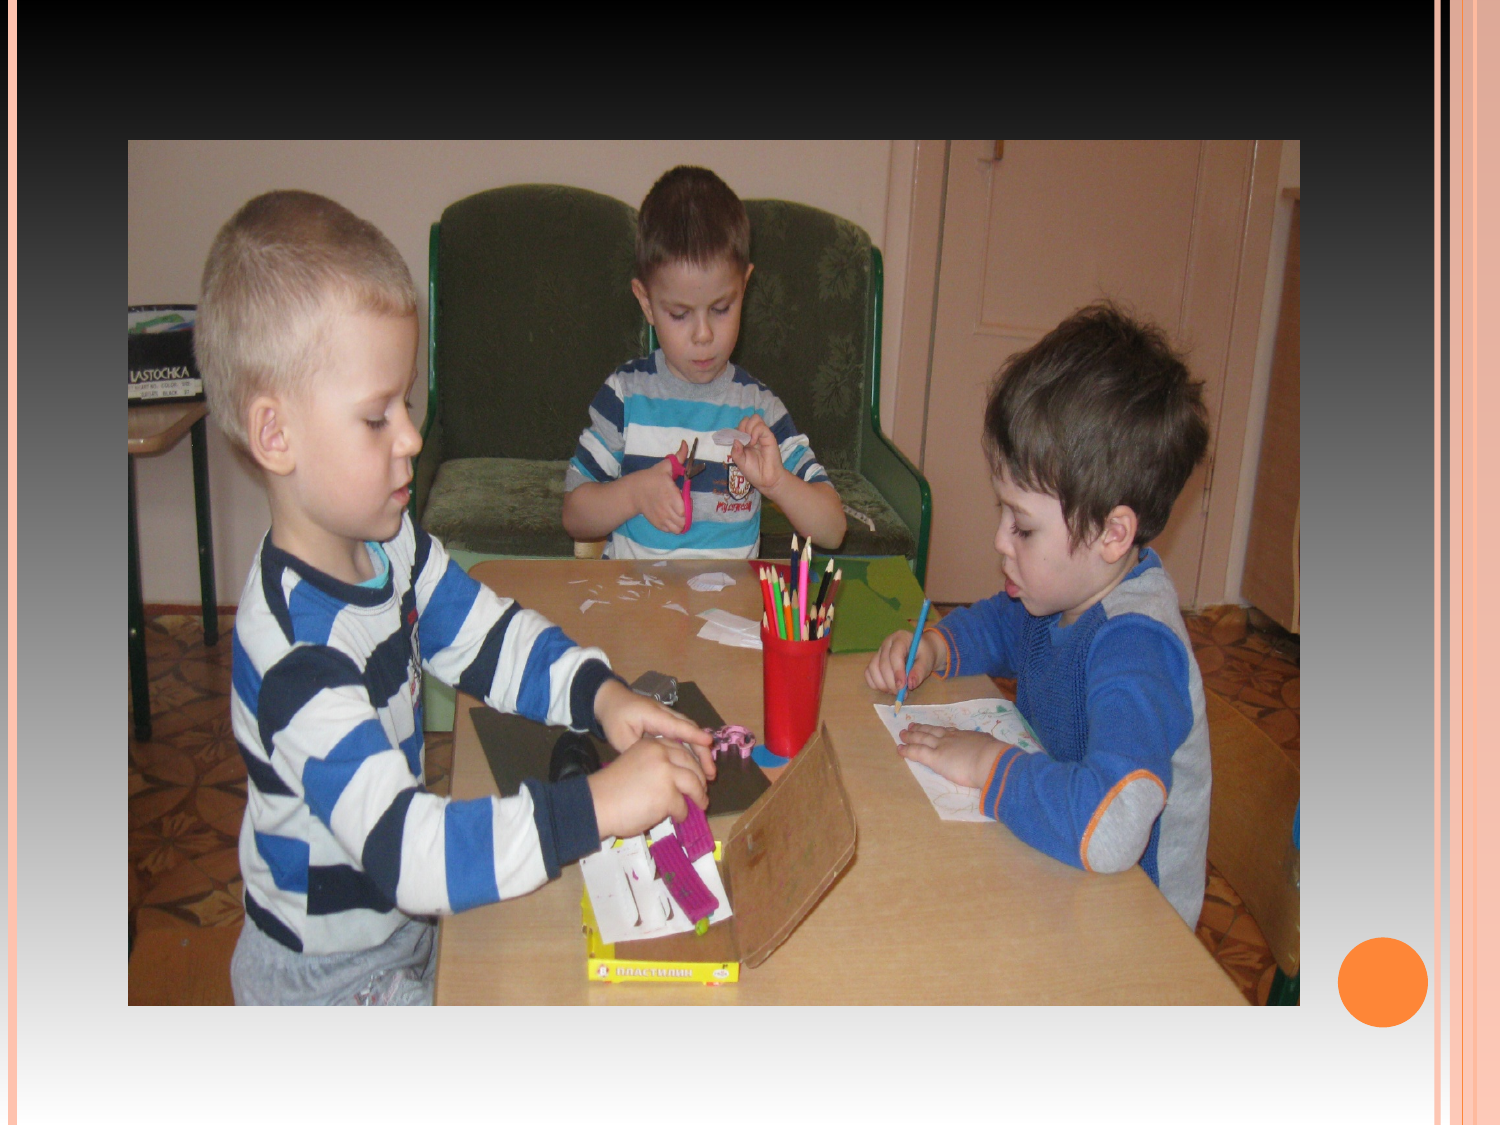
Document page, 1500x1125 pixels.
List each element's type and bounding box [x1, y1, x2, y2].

title [75, 45, 1300, 233]
picture [128, 140, 1300, 1006]
